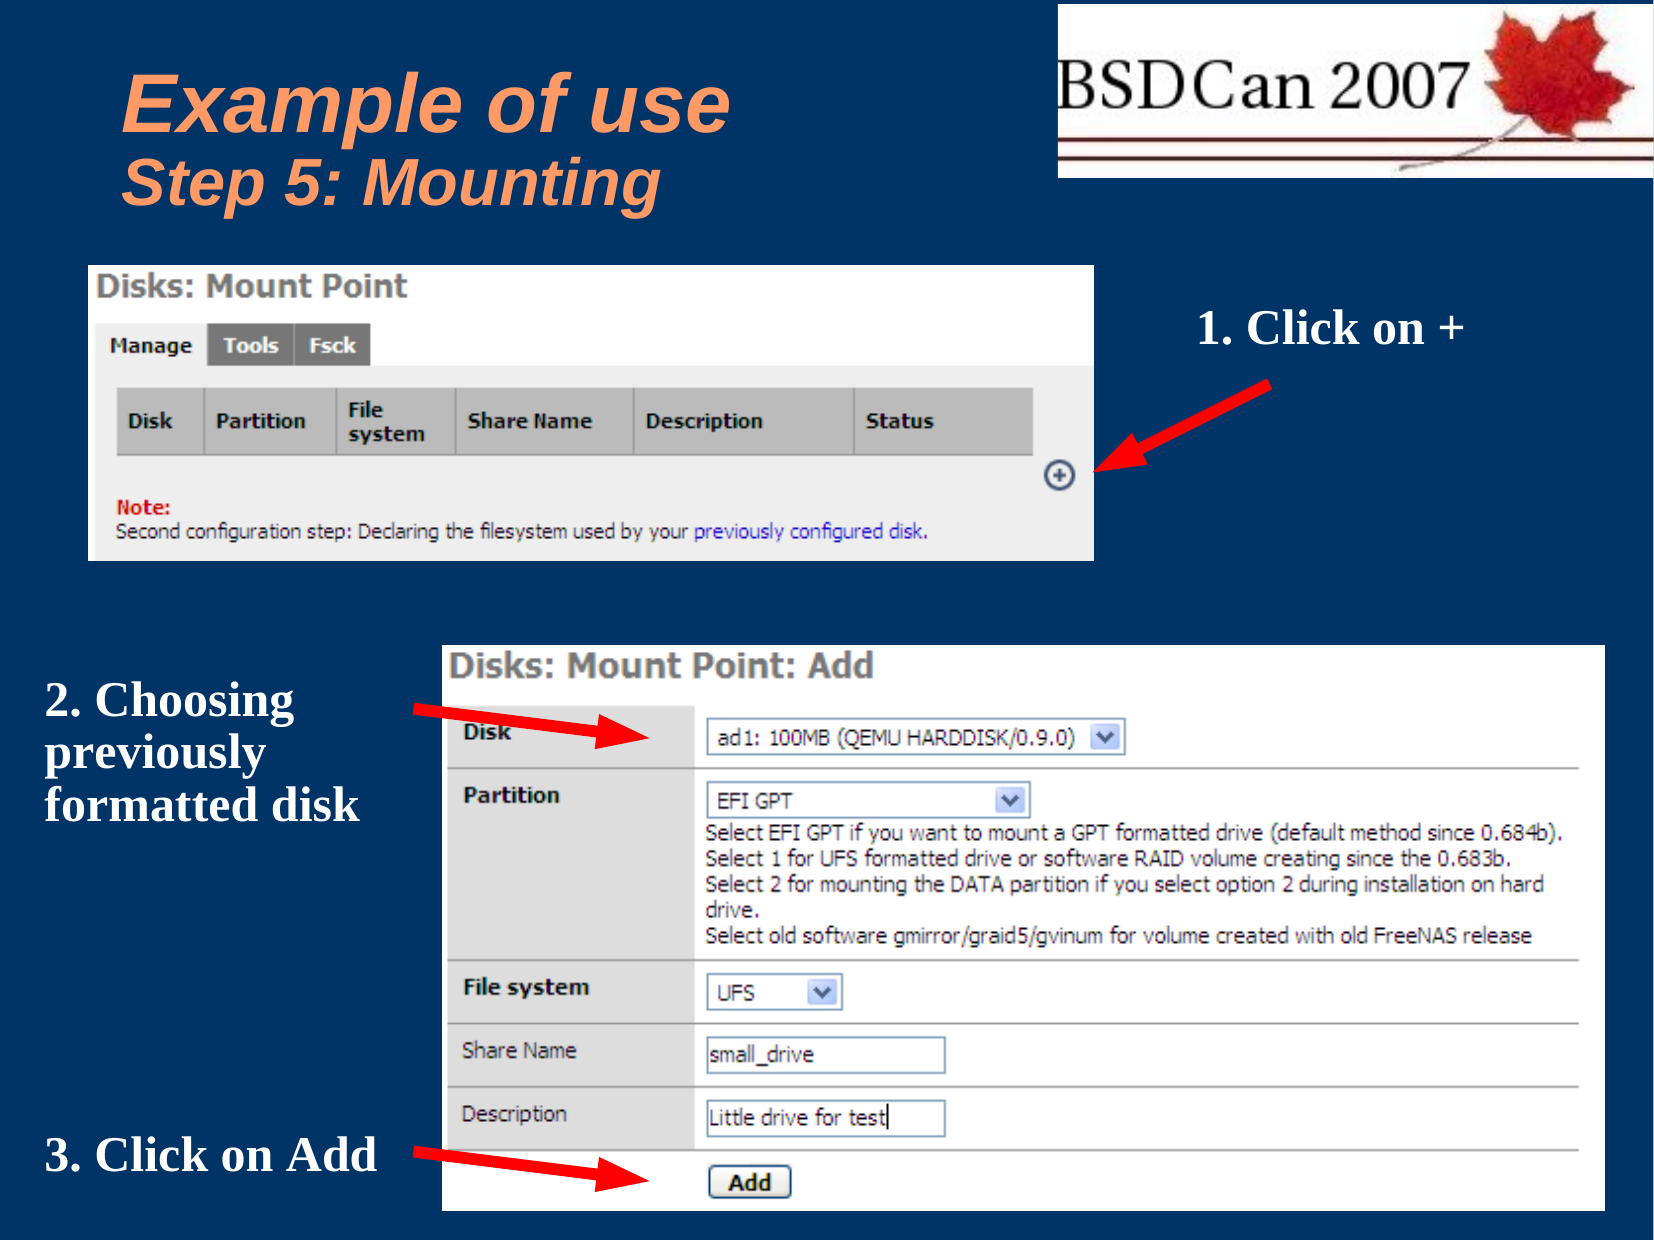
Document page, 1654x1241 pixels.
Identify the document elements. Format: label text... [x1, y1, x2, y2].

text_box 3. Click on Add [29, 1122, 443, 1194]
text_box 2. Choosing previously formatted disk [29, 666, 443, 846]
title Example of use Step 5: Mounting [121, 46, 1534, 237]
text_box 1. Click on + [1181, 295, 1595, 367]
picture [442, 645, 1605, 1211]
picture [88, 265, 1094, 562]
picture [1057, 4, 1654, 178]
